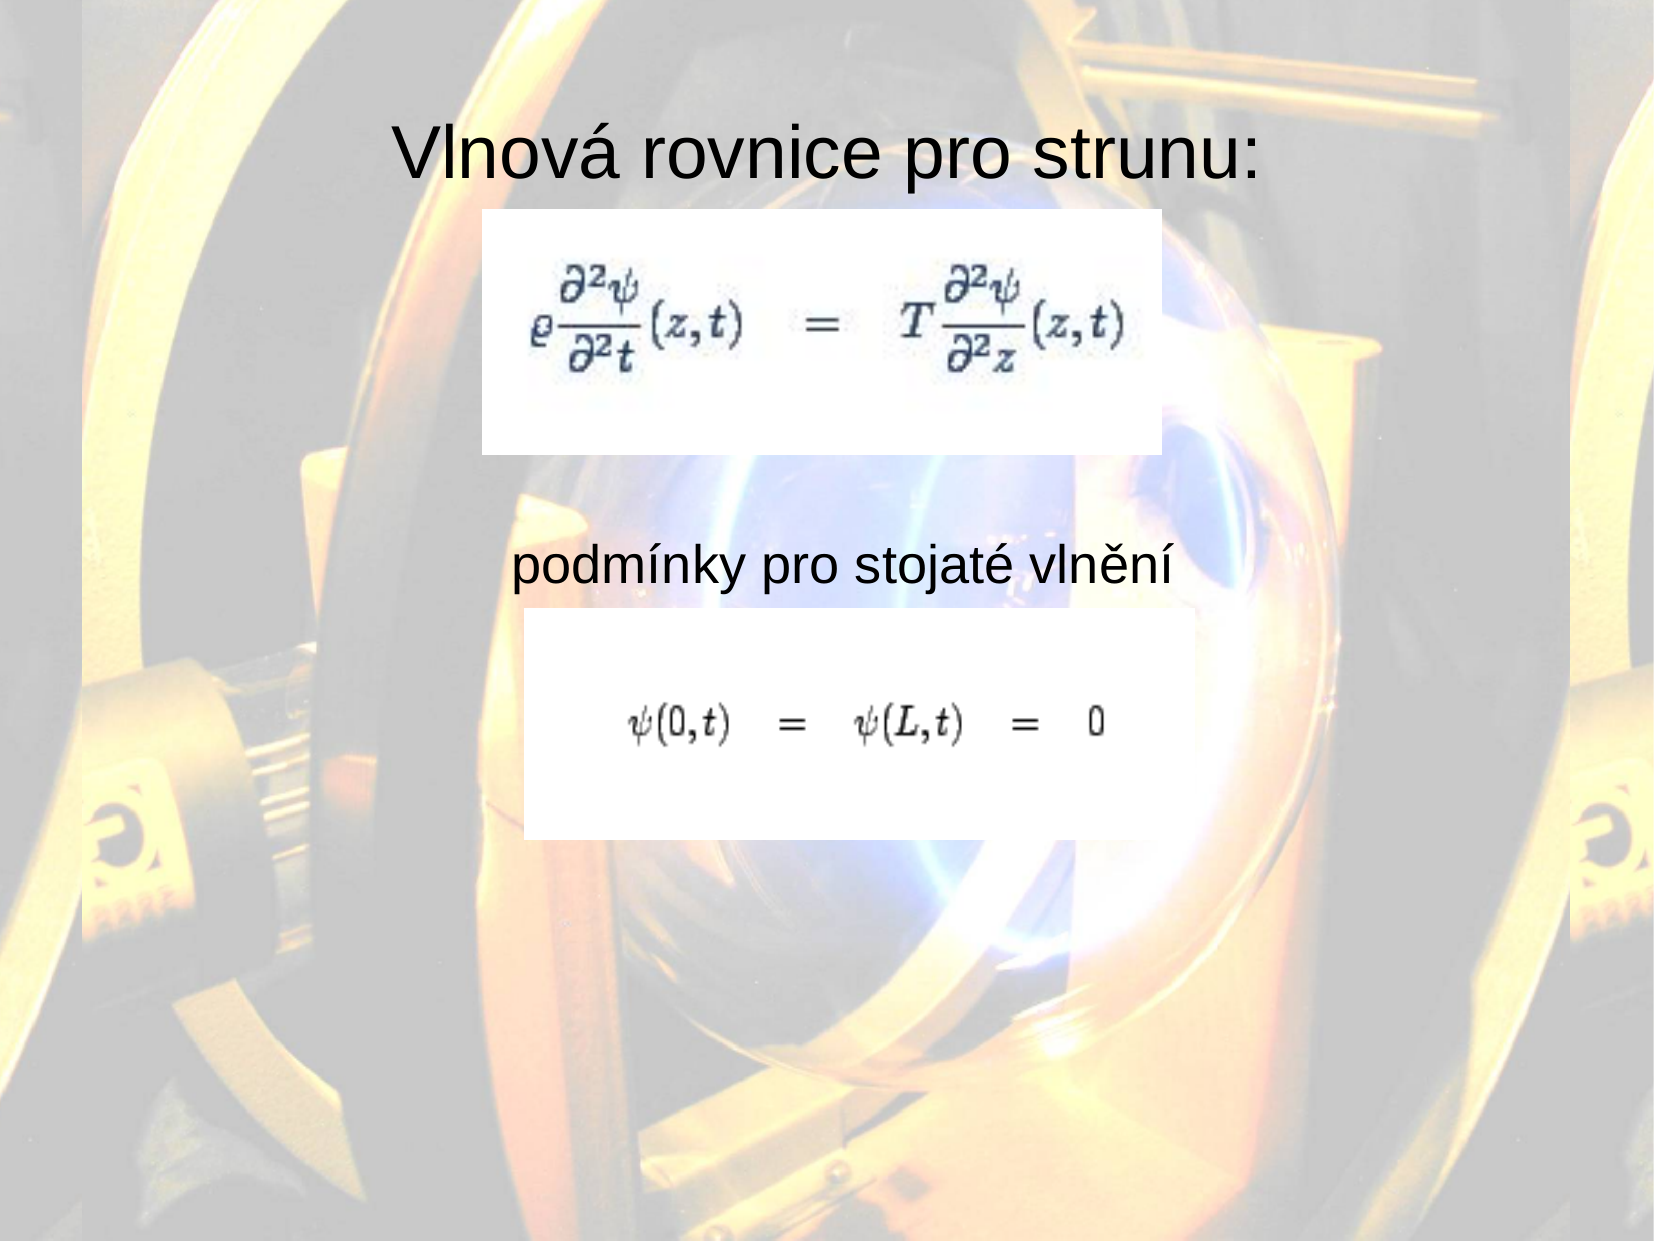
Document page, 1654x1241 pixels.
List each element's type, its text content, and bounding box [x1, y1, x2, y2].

title Vlnová rovnice pro strunu: [82, 49, 1571, 257]
picture [0, 0, 1654, 1241]
list podmínky pro stojaté vlnění [493, 534, 1270, 650]
